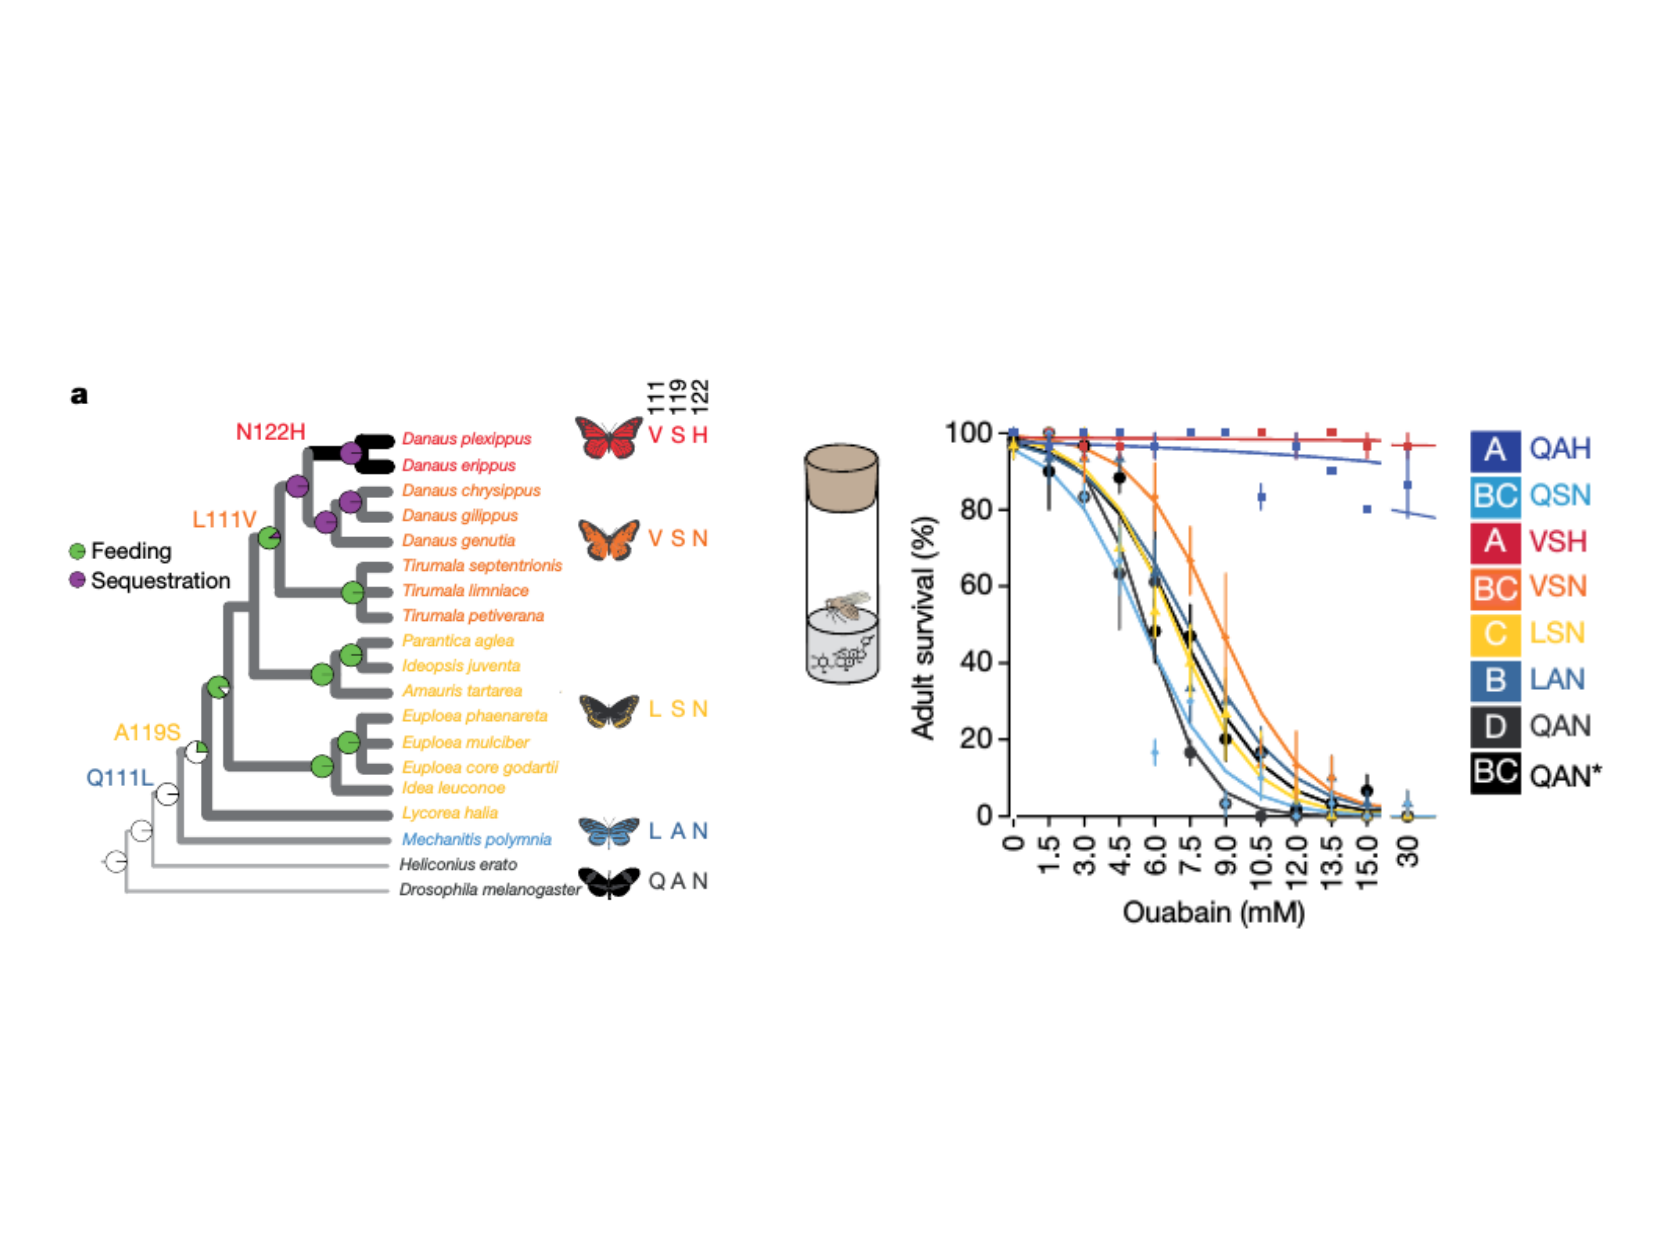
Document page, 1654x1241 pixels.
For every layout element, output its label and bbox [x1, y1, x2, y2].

picture [778, 368, 1623, 943]
picture [31, 332, 735, 908]
